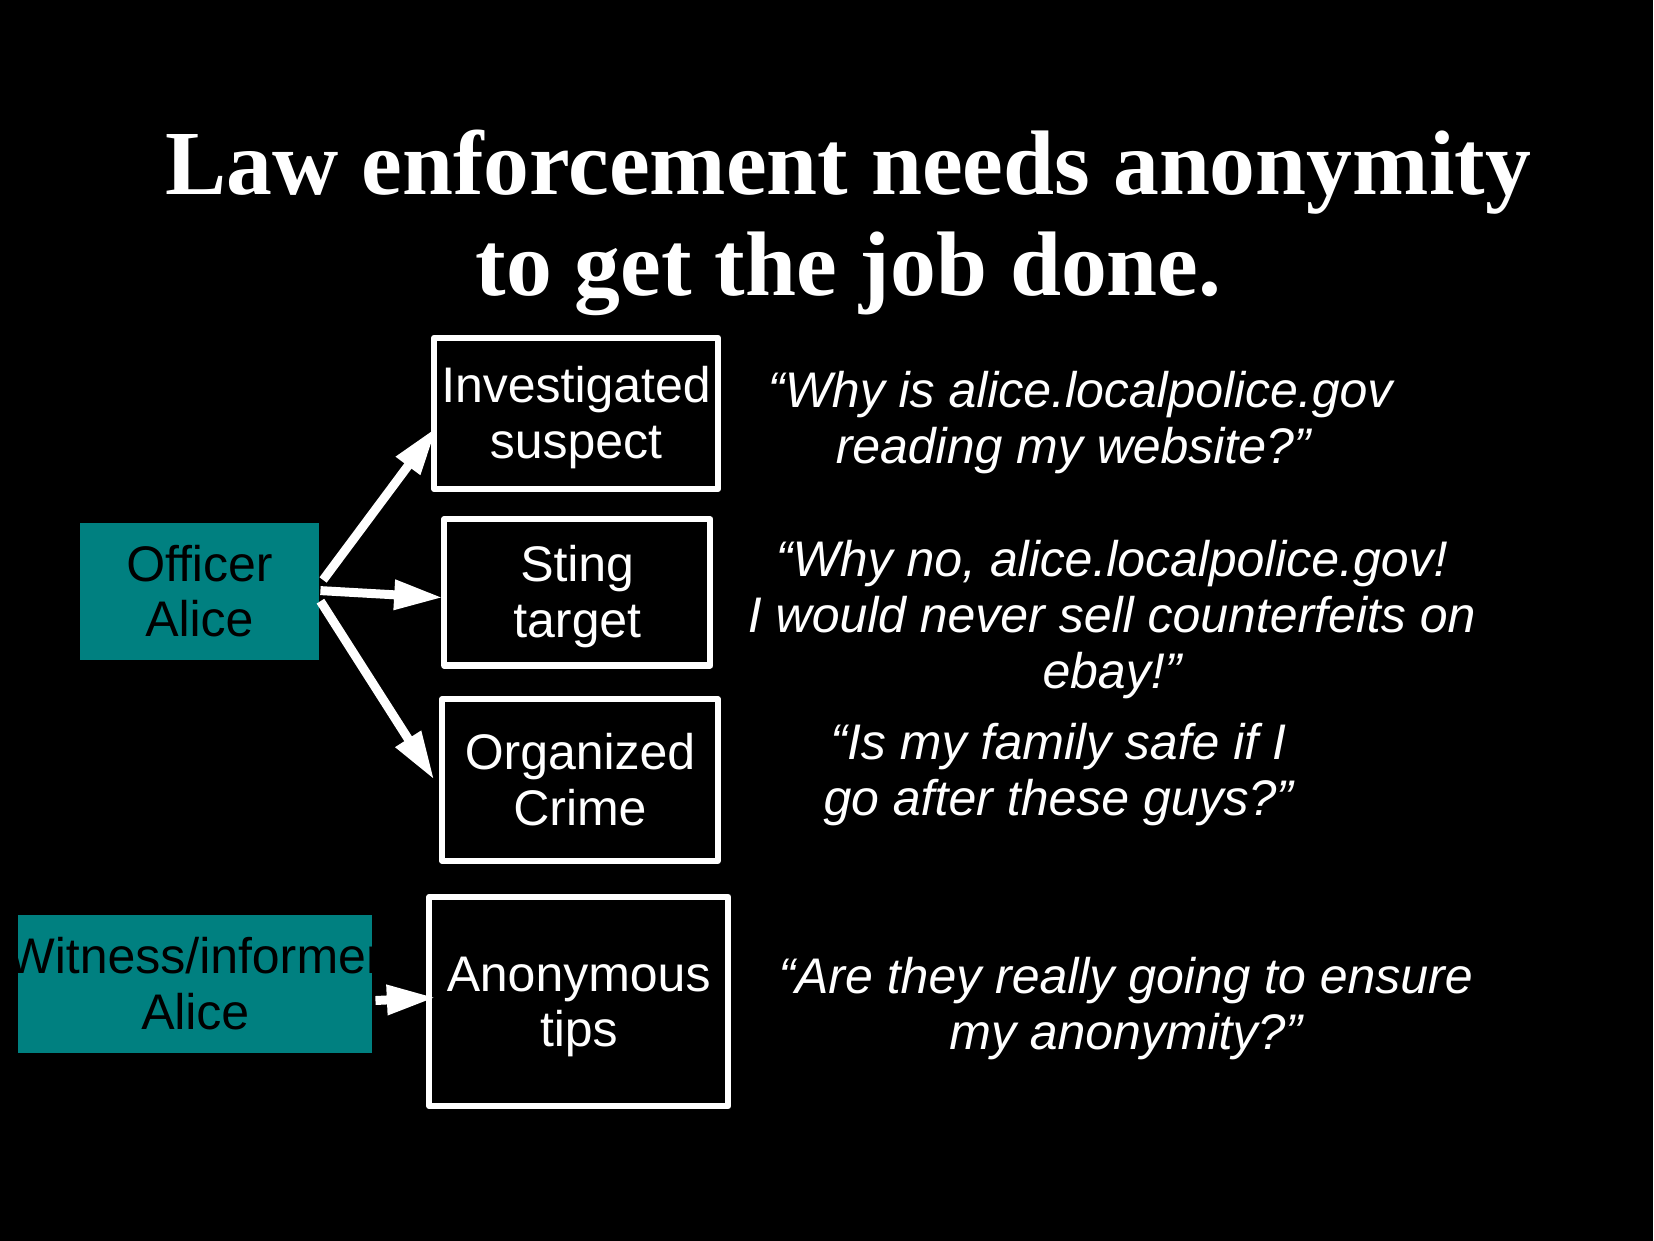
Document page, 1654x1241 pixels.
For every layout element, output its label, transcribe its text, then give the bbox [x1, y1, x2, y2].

text_box Officer Alice [79, 522, 320, 661]
text_box “Are they really going to ensure my anonymity?” [763, 941, 1611, 1136]
text_box “Is my family safe if I go after these guys?” [808, 707, 1330, 881]
text_box Sting target [444, 519, 711, 666]
text_box “Why is alice.localpolice.gov reading my website?” [753, 355, 1560, 497]
text_box “Why no, alice.localpolice.gov! I would never sell counterfeits on ebay!” [733, 524, 1608, 707]
text_box Organized Crime [442, 699, 718, 861]
text_box Witness/informer Alice [17, 914, 373, 1054]
text_box Anonymous tips [429, 896, 729, 1107]
text_box Investigated suspect [434, 337, 718, 490]
title Law enforcement needs anonymity to get the job done. [121, 94, 1578, 334]
